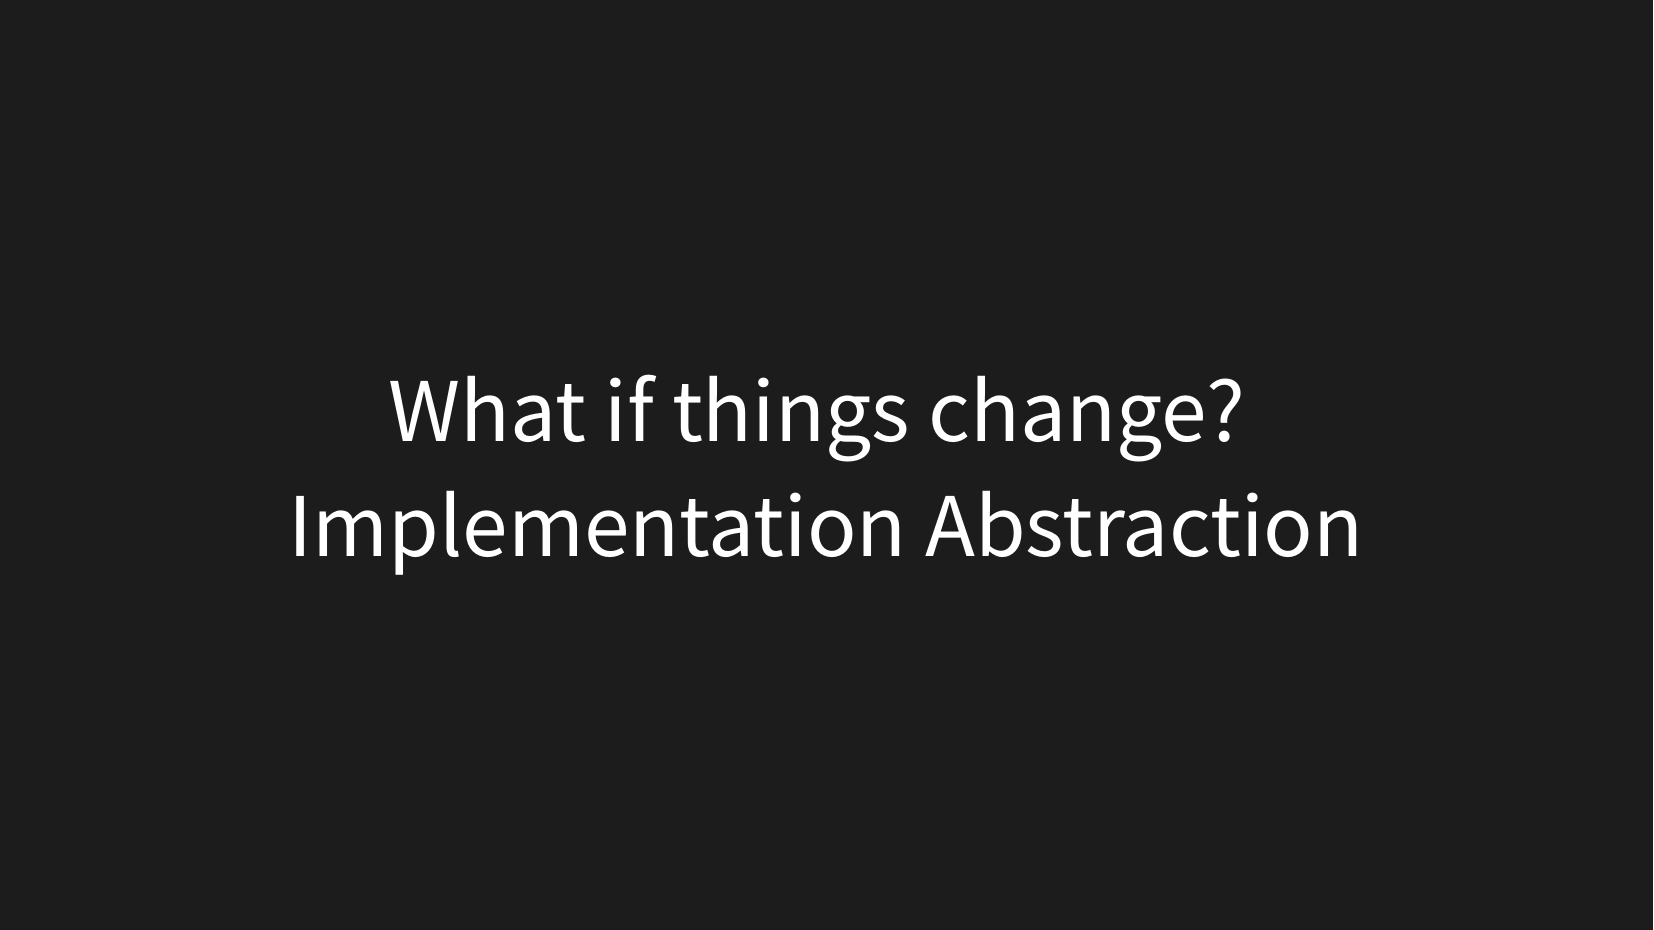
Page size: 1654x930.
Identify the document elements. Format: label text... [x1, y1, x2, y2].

title What if things change? Implementation Abstraction [0, 351, 1653, 582]
